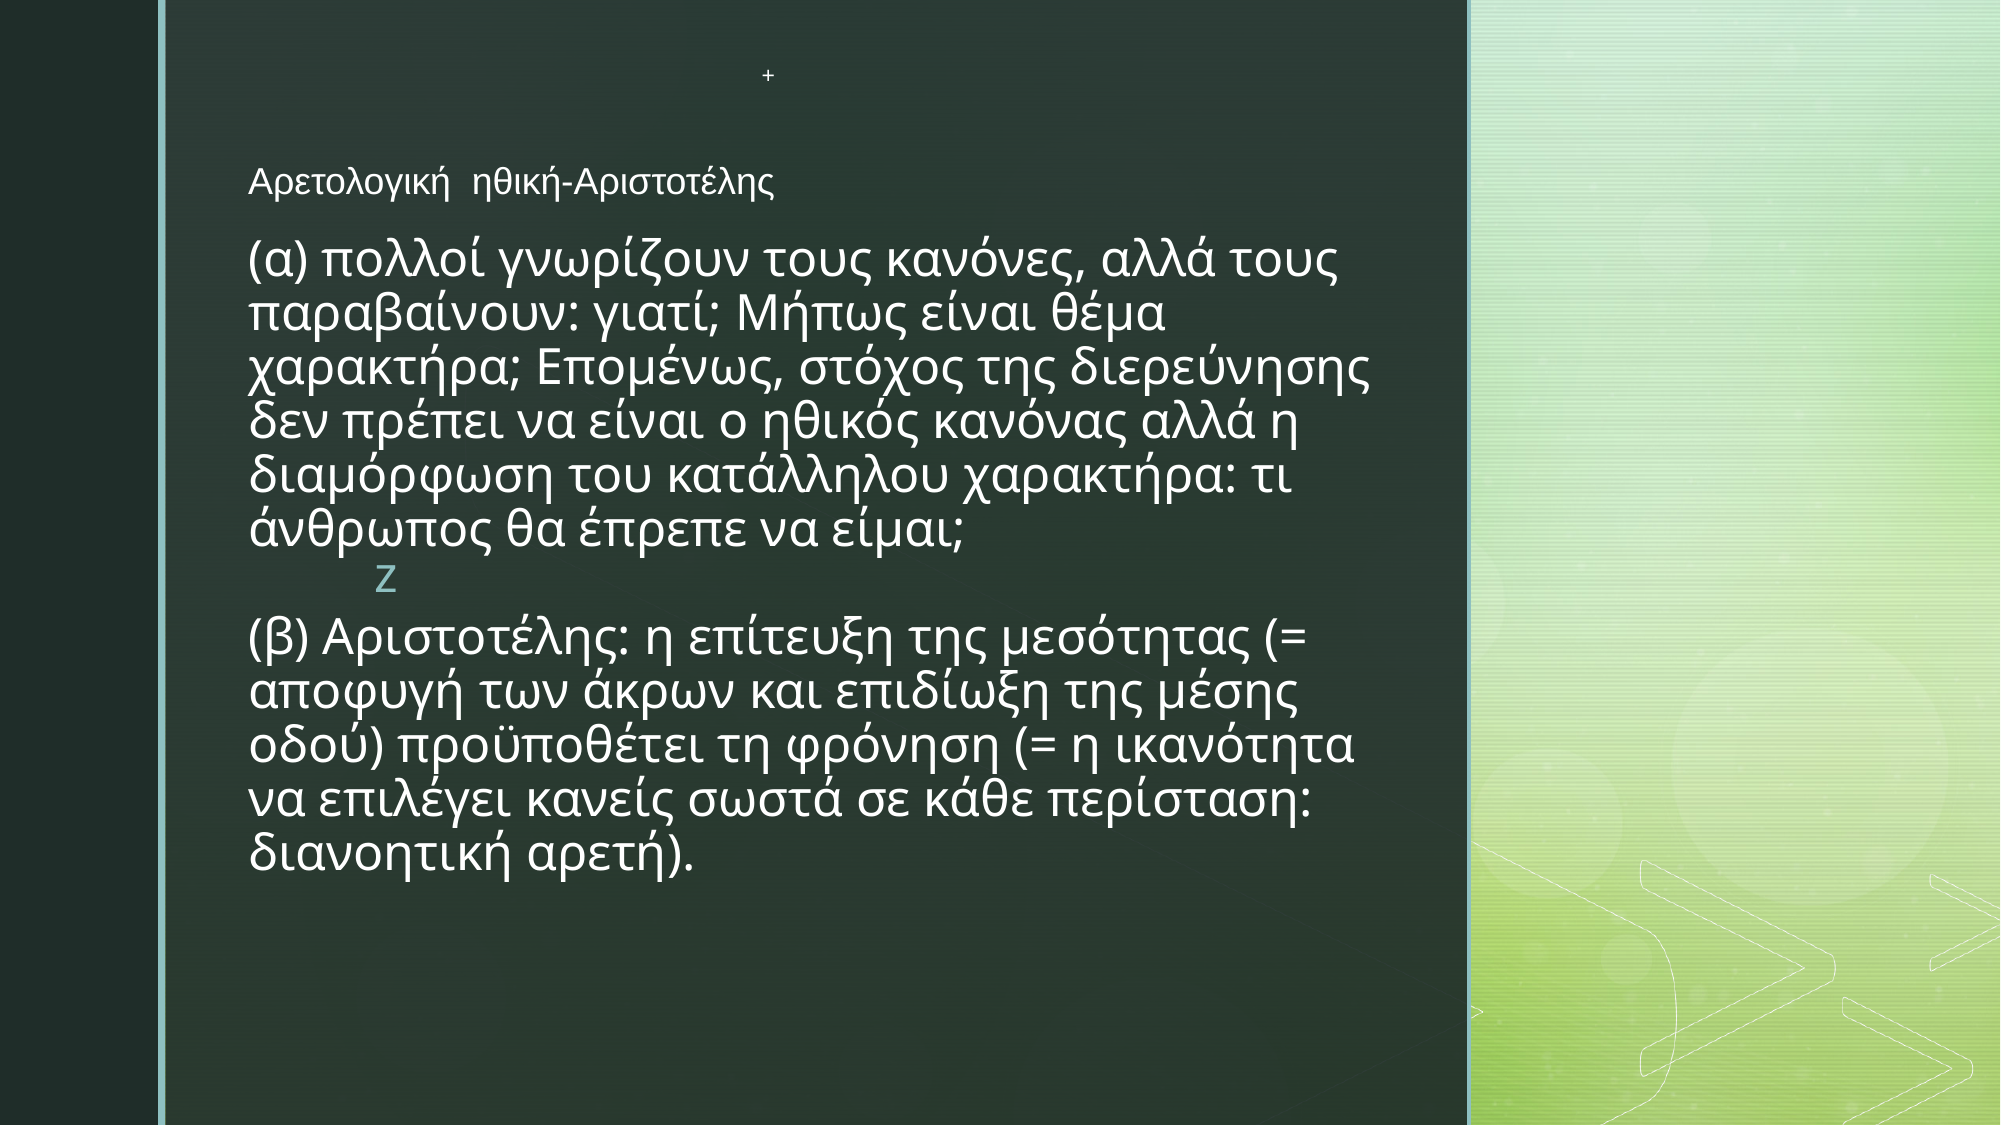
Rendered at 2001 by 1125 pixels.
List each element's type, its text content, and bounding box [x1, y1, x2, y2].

title (α) πολλοί γνωρίζουν τους κανόνες, αλλά τους παραβαίνουν: γιατί; Μήπως είναι θέμα χαρακτήρα; Επομένως, στόχος της διερεύνησης δεν πρέπει να είναι ο ηθικός κανόνας αλλά η διαμόρφωση του κατάλληλου χαρακτήρα: τι άνθρωπος θα έπρεπε να είμαι; (β) Αριστοτέλης: η επίτευξη της μεσότητας (= αποφυγή των άκρων και επιδίωξη της μέσης οδού) προϋποθέτει τη φρόνηση (= η ικανότητα να επιλέγει κανείς σωστά σε κάθε περίσταση: διανοητική αρετή). [233, 226, 1397, 1025]
subtitle + Αρετολογική ηθική-Αριστοτέλης [233, 60, 1339, 251]
